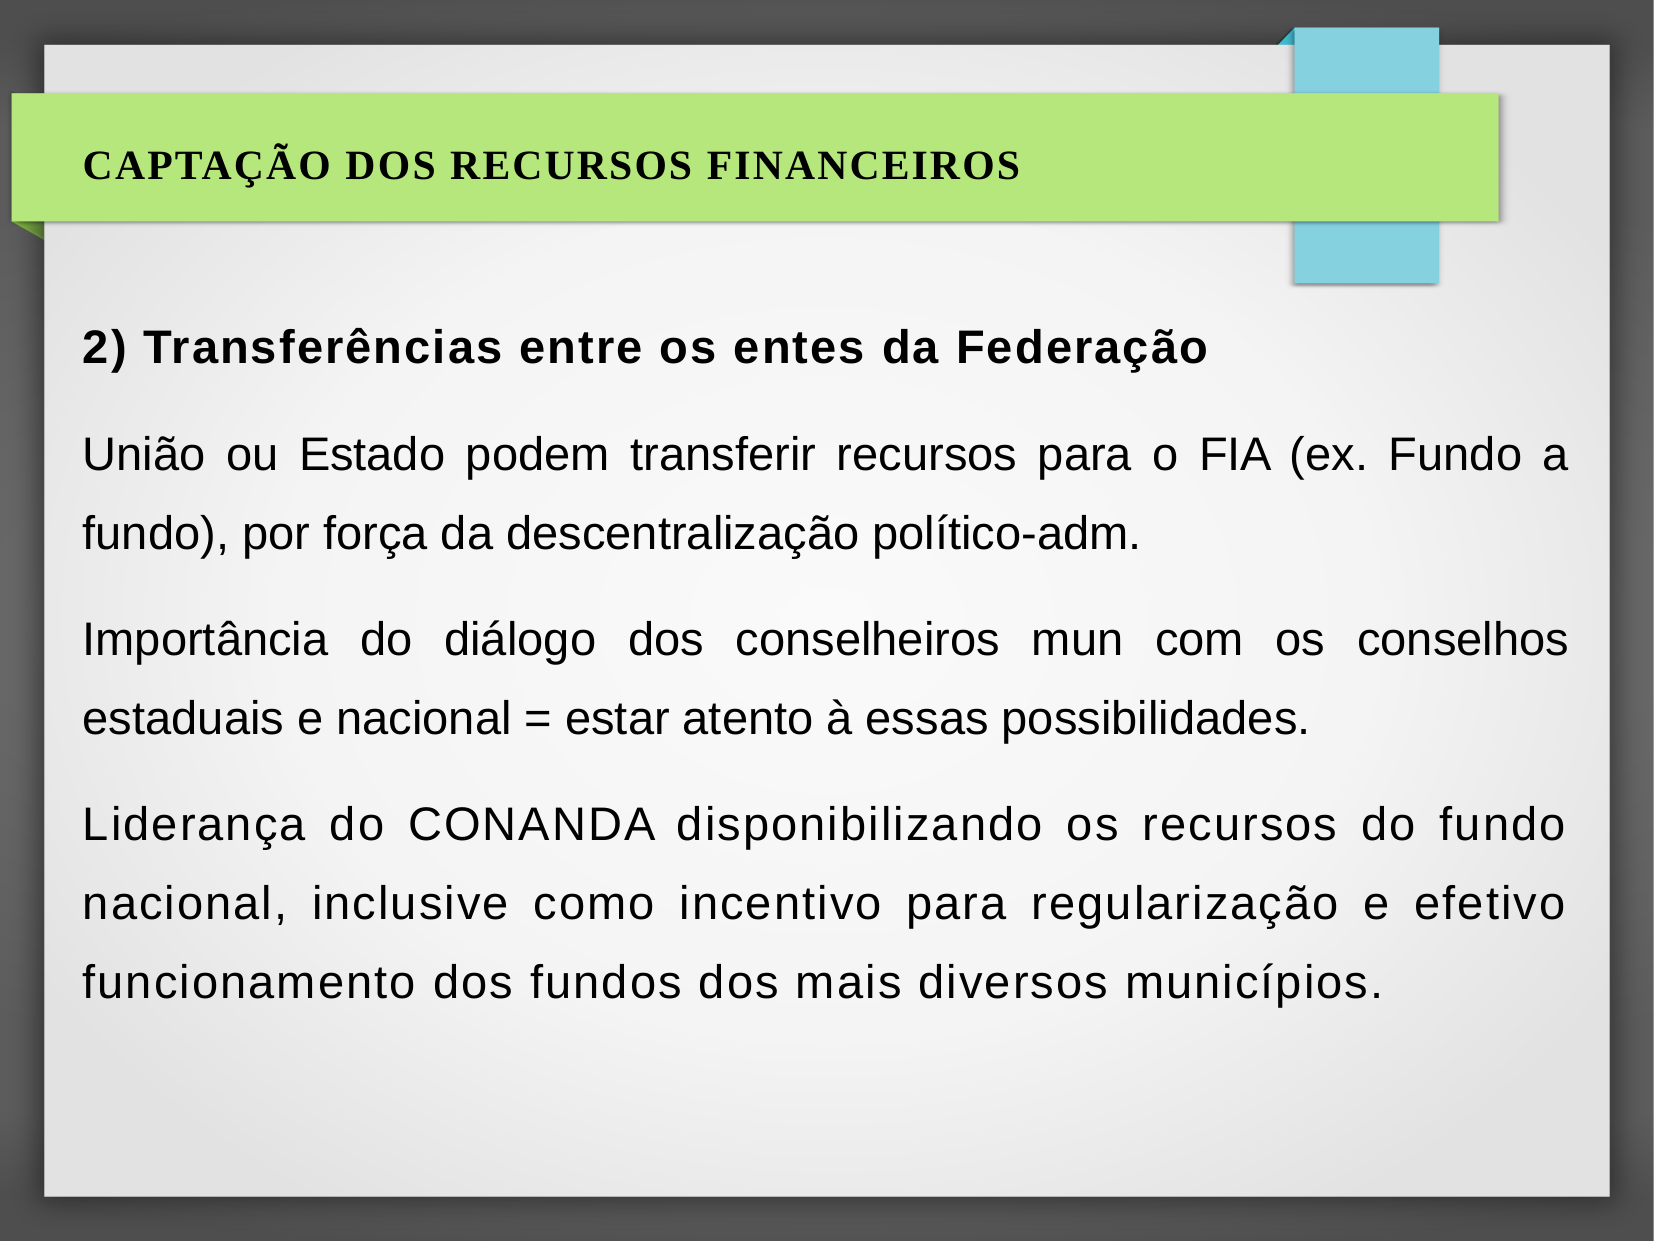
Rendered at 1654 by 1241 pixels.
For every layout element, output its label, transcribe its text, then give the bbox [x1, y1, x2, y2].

title CAPTAÇÃO DOS RECURSOS FINANCEIROS [82, 94, 1264, 213]
picture [0, 0, 1654, 1241]
list 2) Transferências entre os entes da Federação União ou Estado podem transferir recursos para o FIA (ex. Fundo a fundo), por força da descentralização político-adm. Importância do diálogo dos conselheiros mun com os conselhos estaduais e nacional = estar atento à essas possibilidades. Liderança do CONANDA disponibilizando os recursos do fundo nacional, inclusive como incentivo para regularização e efetivo funcionamento dos fundos dos mais diversos municípios. [82, 295, 1571, 1015]
